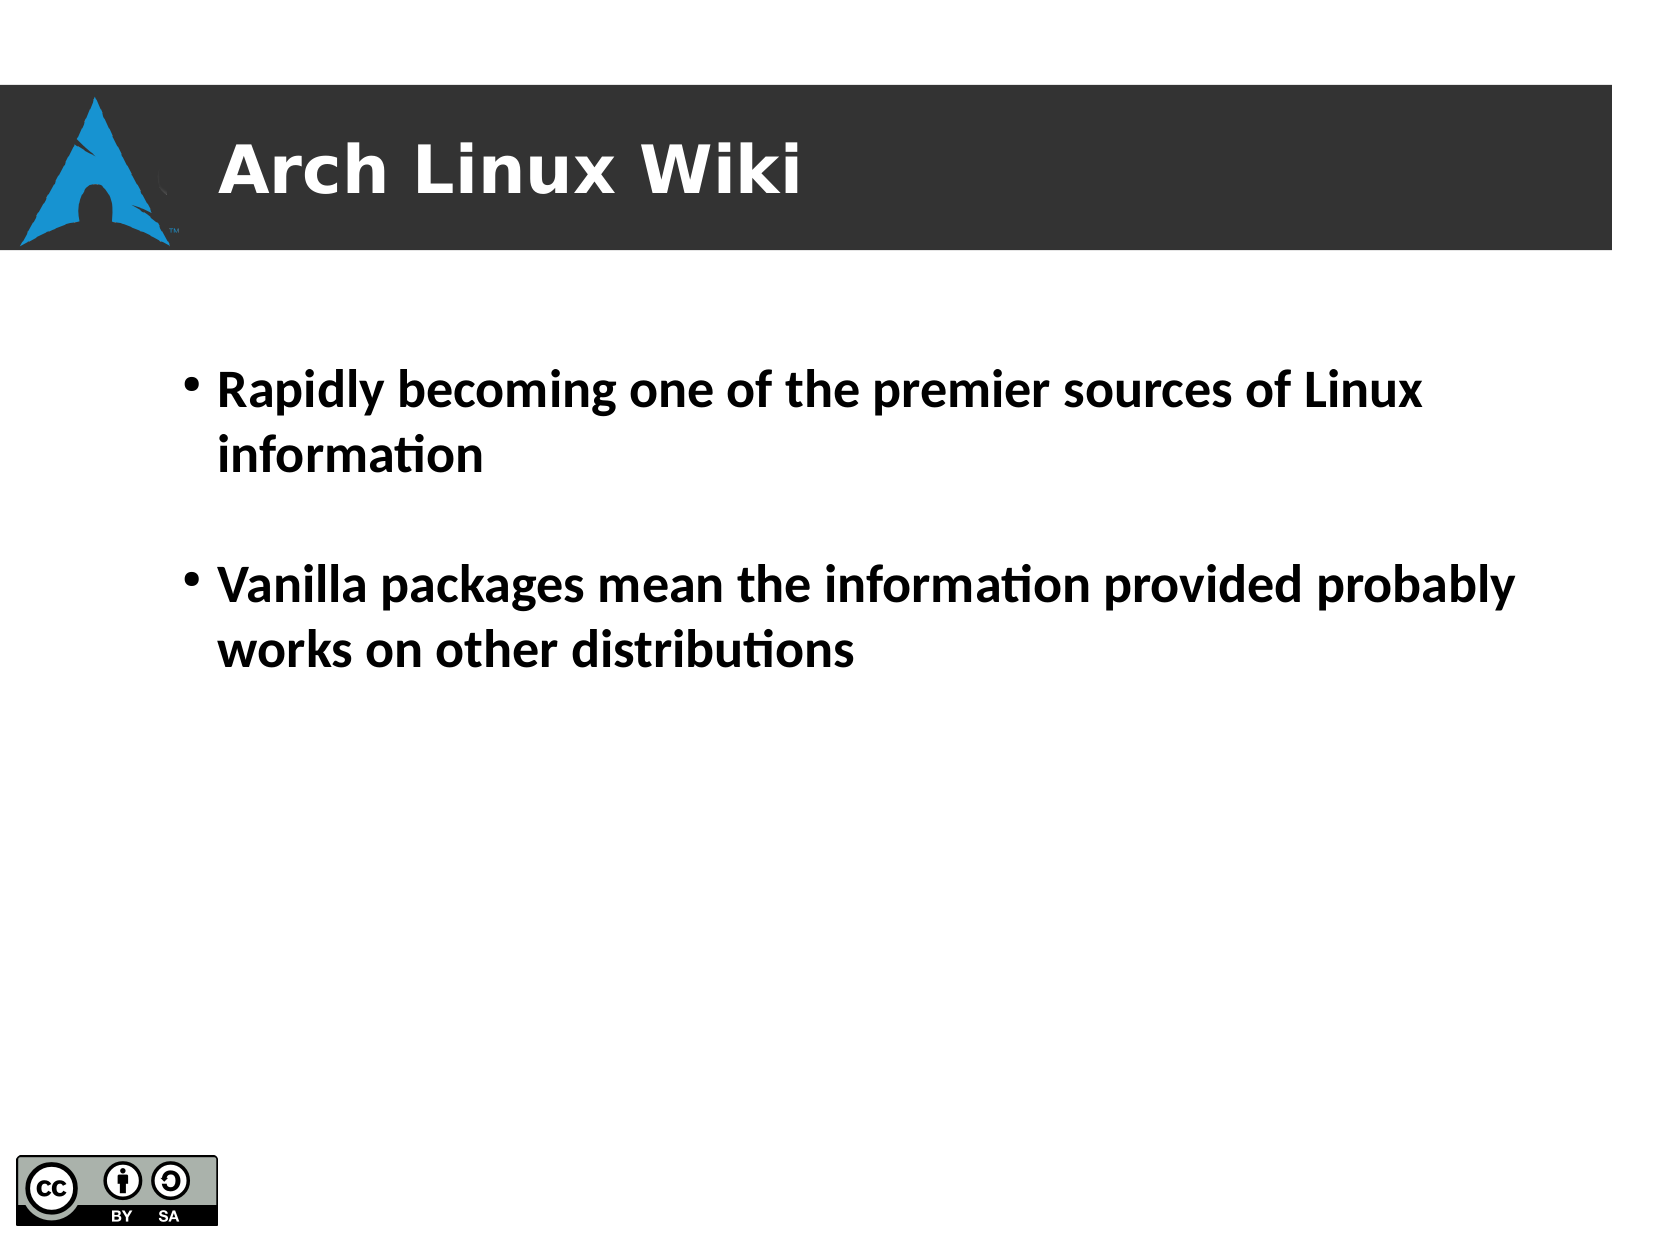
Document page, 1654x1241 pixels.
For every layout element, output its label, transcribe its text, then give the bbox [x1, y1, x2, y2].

picture [0, 81, 188, 260]
text_box Arch Linux Wiki [188, 84, 1612, 250]
picture [16, 1155, 218, 1227]
text_box Rapidly becoming one of the premier sources of Linux information Vanilla packages mean the information provided probably works on other distributions [167, 345, 1612, 1134]
